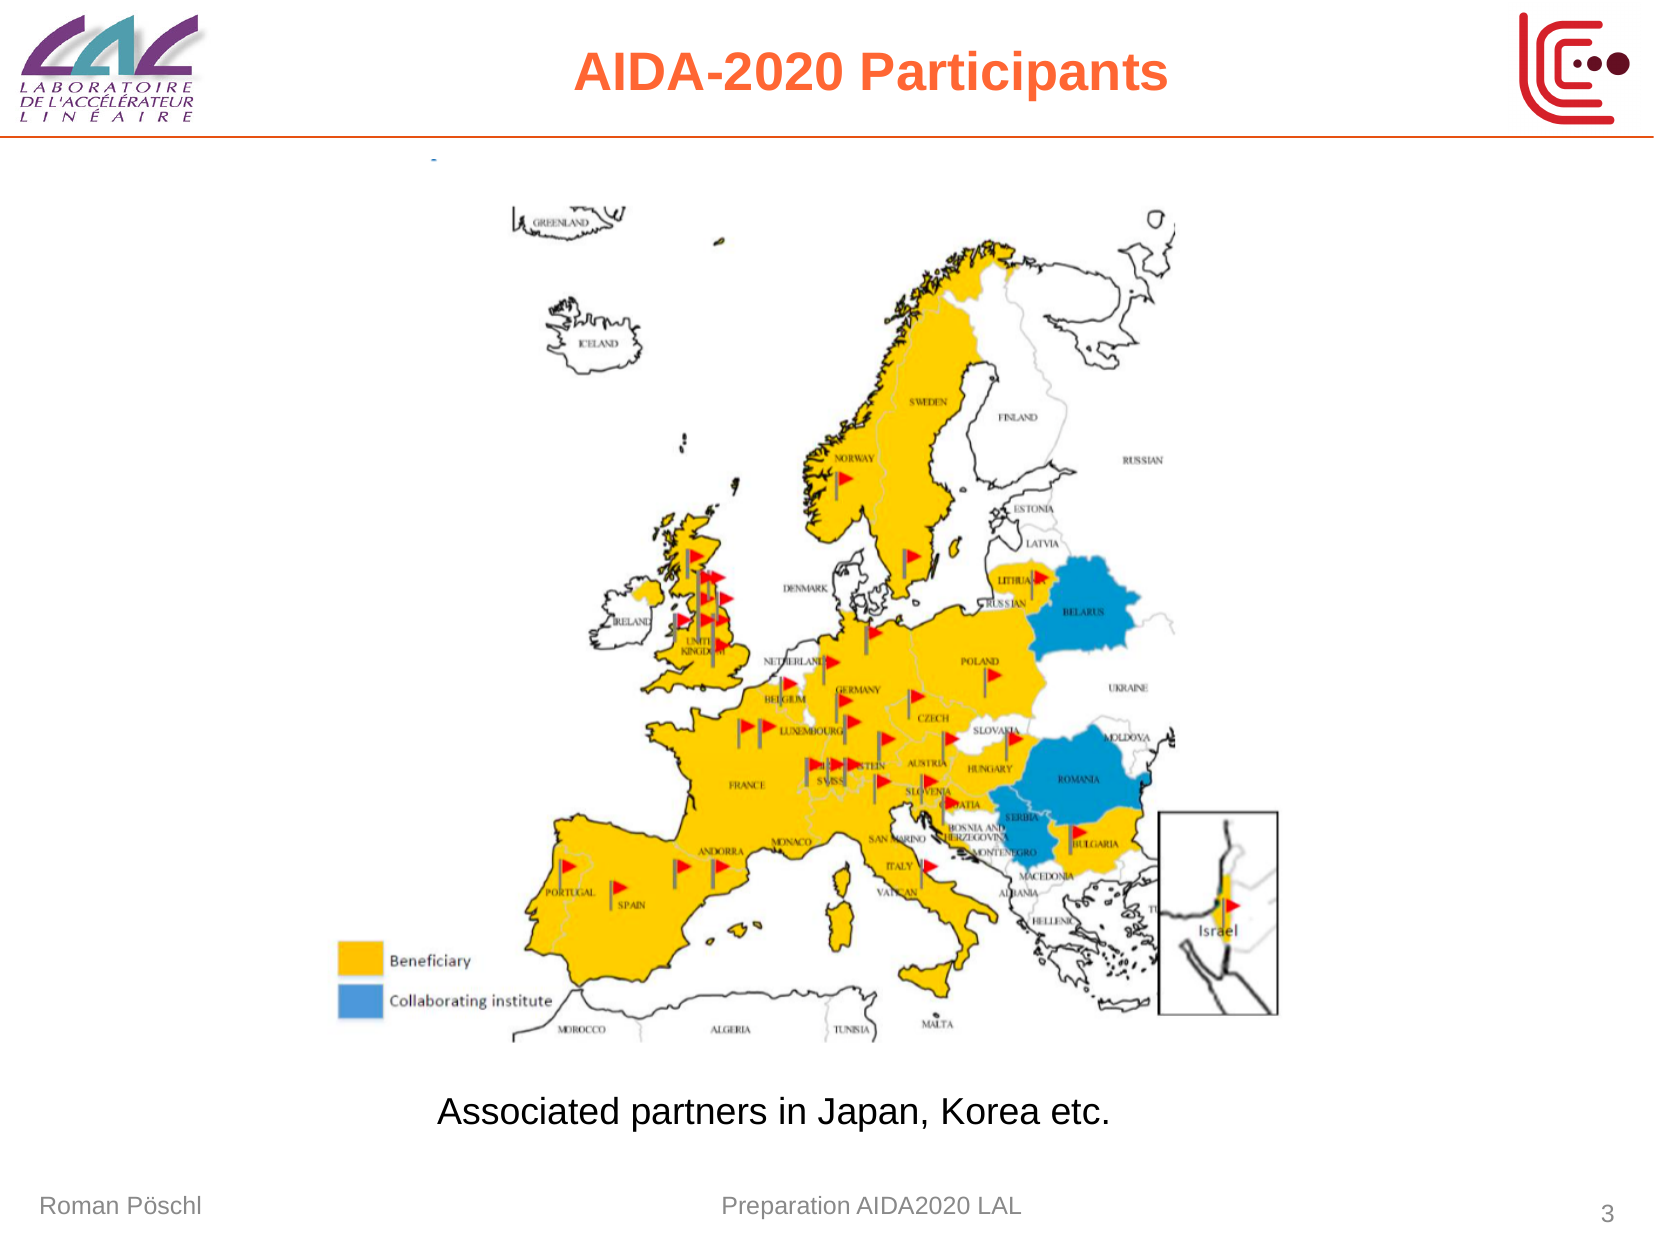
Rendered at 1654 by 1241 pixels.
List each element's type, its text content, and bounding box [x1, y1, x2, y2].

title AIDA-2020 Participants [128, 29, 1617, 113]
picture [1508, 2, 1641, 135]
text_box Associated partners in Japan, Korea etc. [422, 1083, 1128, 1141]
picture [268, 159, 1336, 1071]
picture [15, 10, 211, 125]
